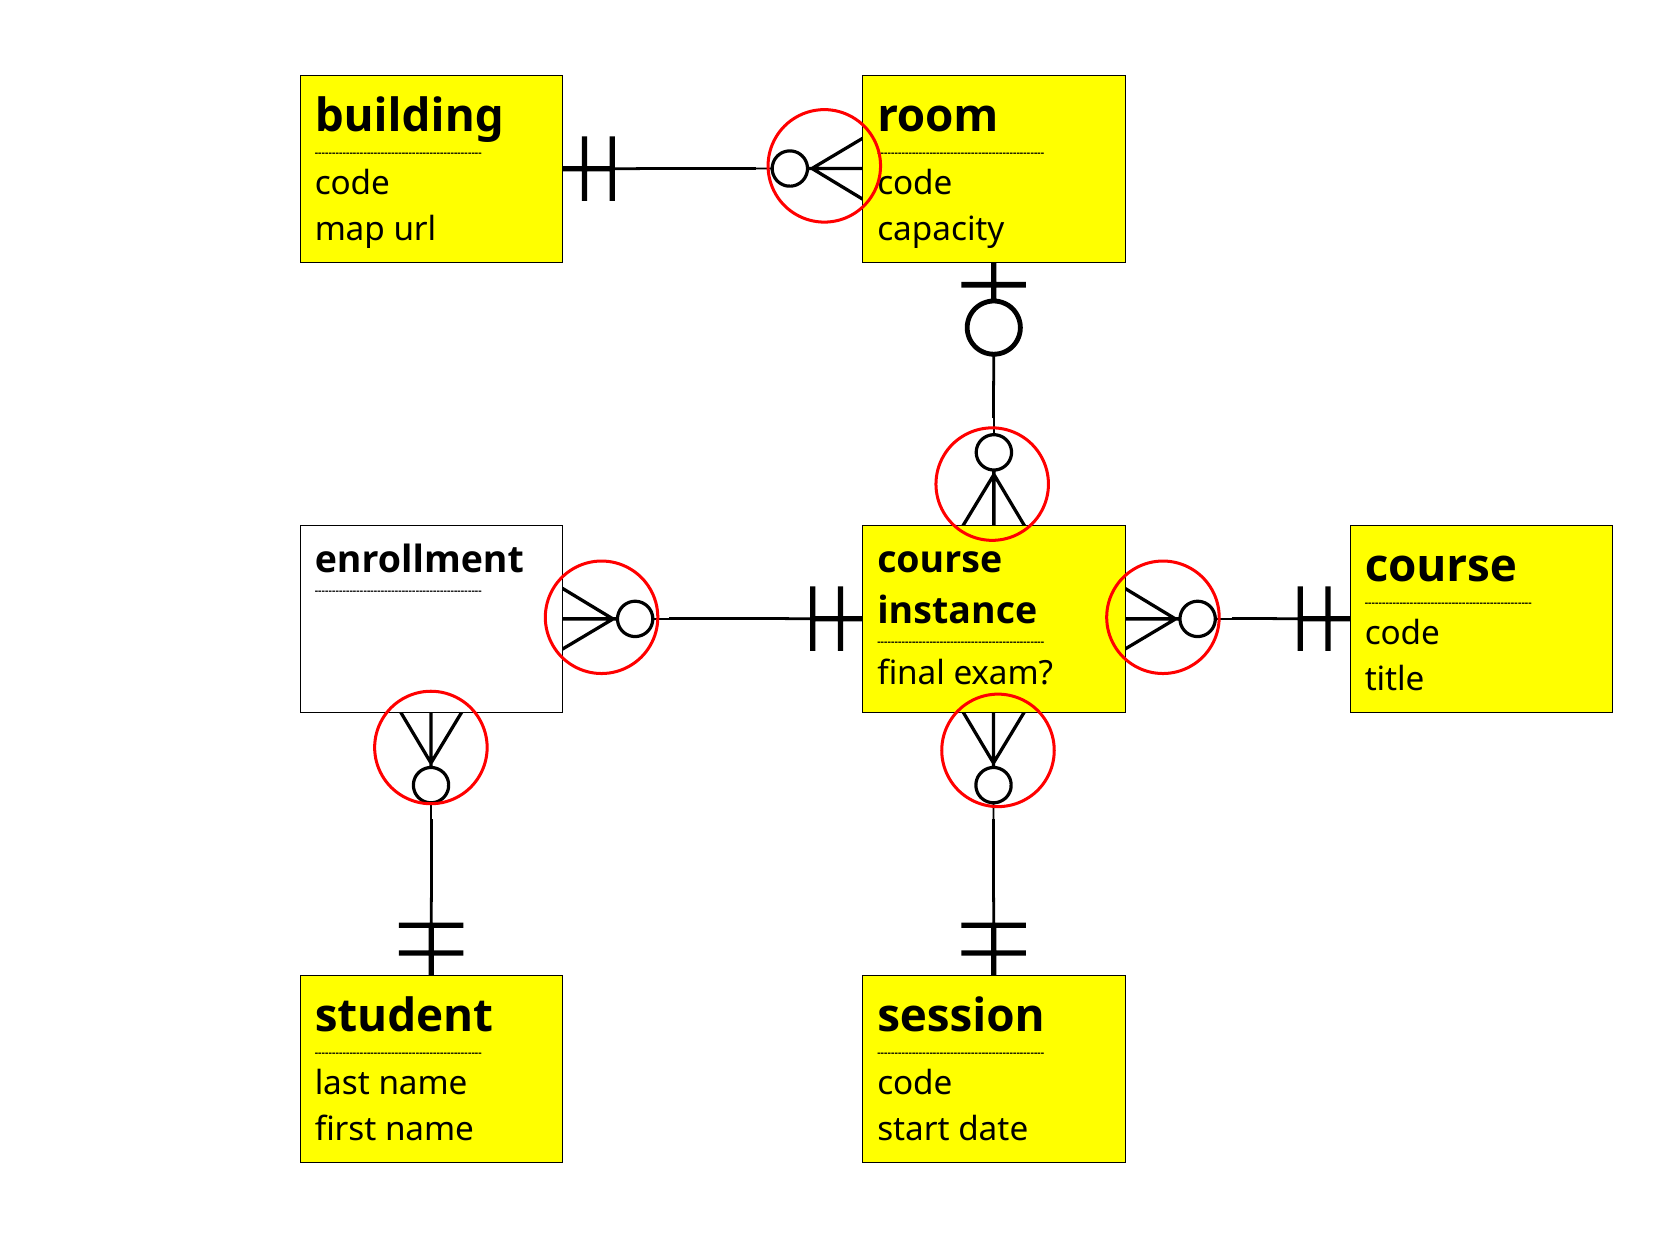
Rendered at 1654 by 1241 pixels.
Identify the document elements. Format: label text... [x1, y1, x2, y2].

text_box enrollment ------------------------------------------------ [390, 693, 472, 713]
text_box course instance ------------------------------------------------ final exam? [862, 525, 1126, 713]
text_box student ------------------------------------------------ last name first name [300, 975, 563, 1163]
text_box room ------------------------------------------------ code capacity [862, 75, 1126, 263]
text_box course ------------------------------------------------ code title [1350, 525, 1613, 713]
text_box enrollment ------------------------------------------------ [547, 580, 563, 655]
text_box building ------------------------------------------------ code map url [300, 75, 563, 263]
text_box session ------------------------------------------------ code start date [862, 975, 1126, 1163]
text_box enrollment ------------------------------------------------ [300, 525, 563, 713]
